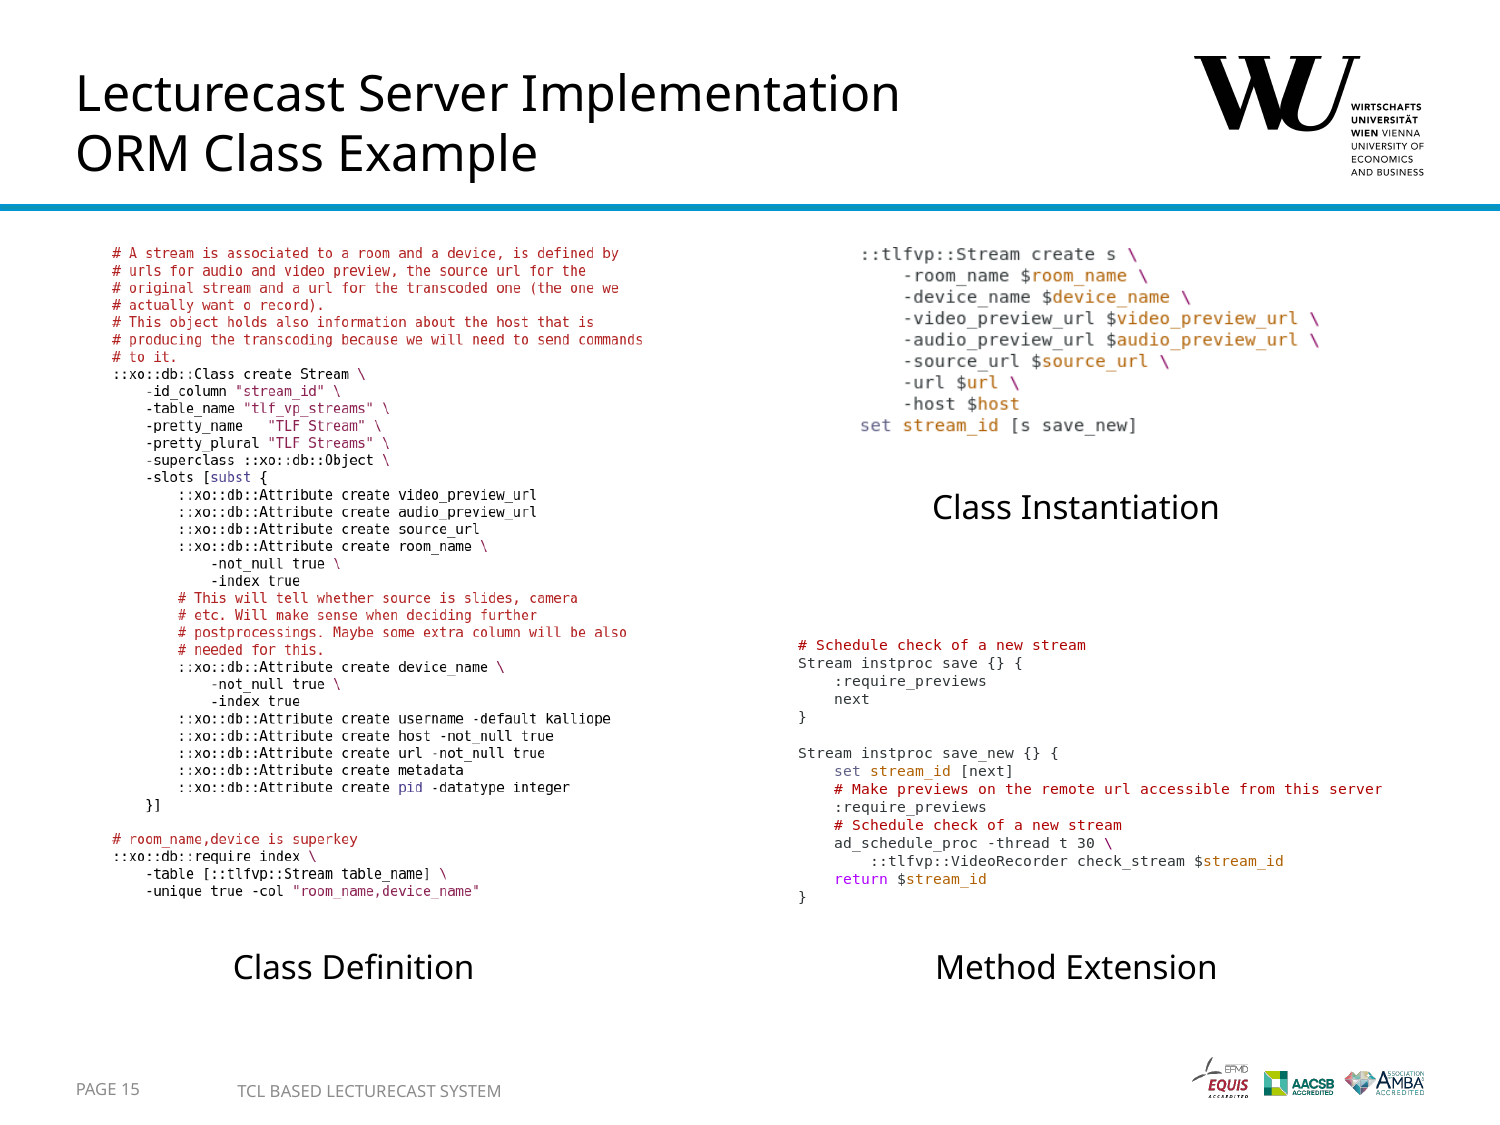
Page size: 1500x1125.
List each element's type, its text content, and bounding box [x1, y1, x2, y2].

list Class Definition [232, 938, 521, 993]
picture [1194, 56, 1424, 178]
list Method Extension [934, 938, 1246, 993]
picture [861, 247, 1319, 436]
picture [112, 247, 642, 899]
footer Tcl based lecturecast system [223, 1065, 750, 1117]
list Class Instantiation [932, 478, 1249, 532]
picture [1192, 1057, 1424, 1098]
picture [798, 639, 1382, 904]
slide_number Page <número> [75, 1065, 223, 1117]
title Lecturecast Server Implementation ORM Class Example [75, 36, 1134, 206]
